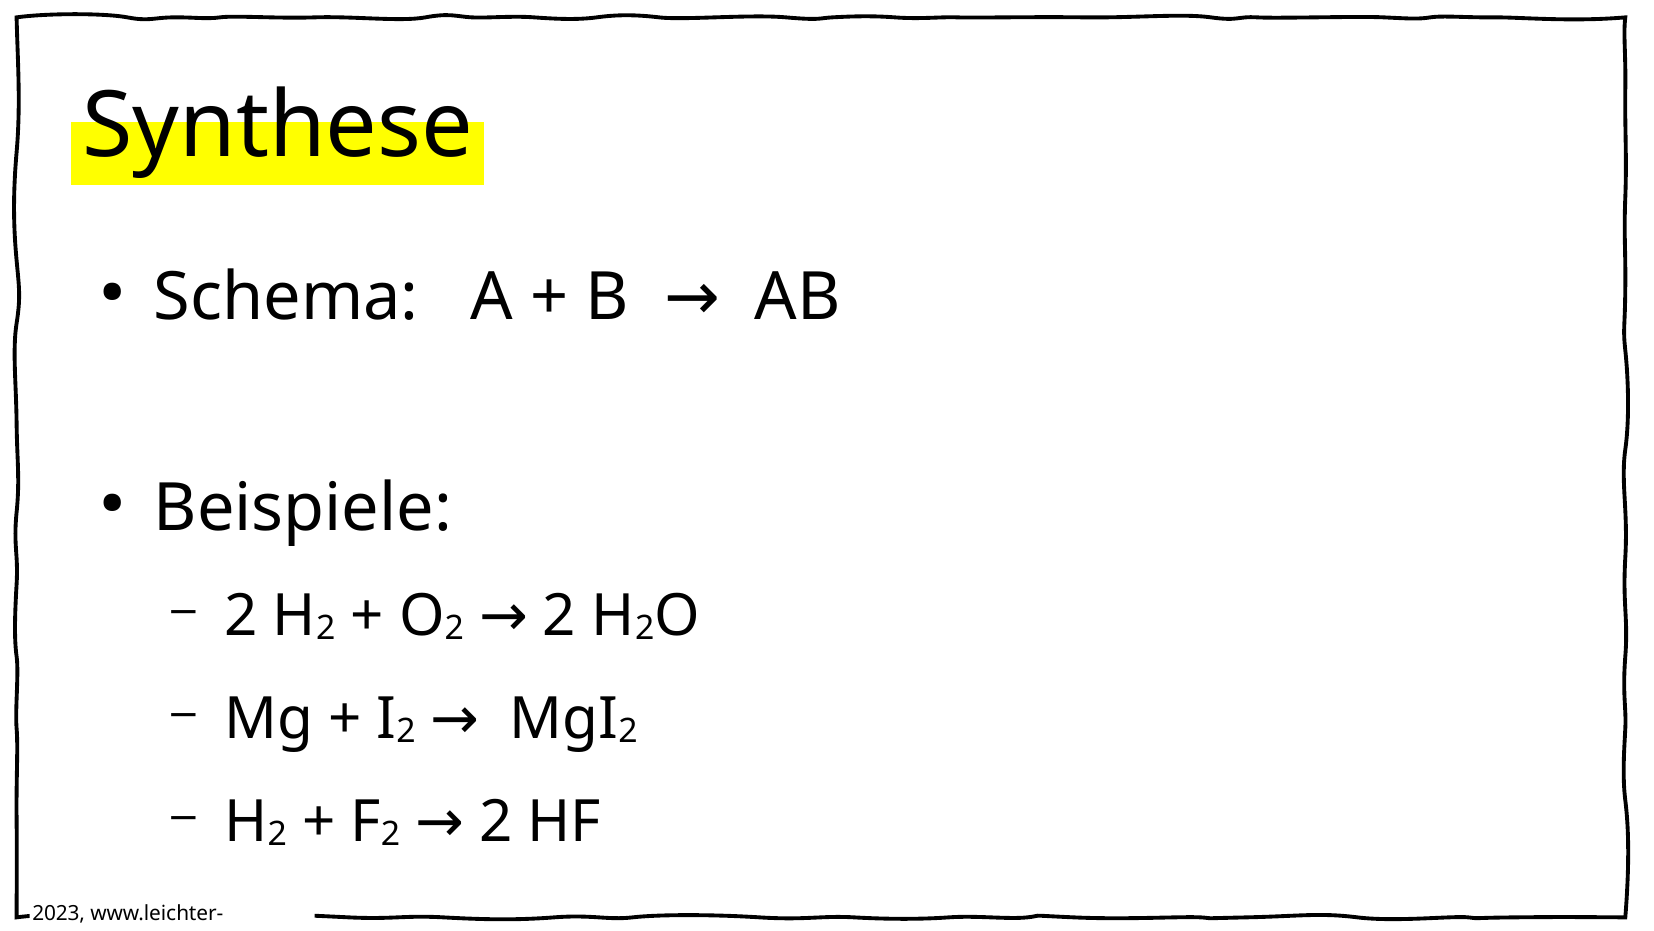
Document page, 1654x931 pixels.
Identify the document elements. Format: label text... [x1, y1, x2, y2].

list Schema: A + B → AB Beispiele: 2 H2 + O2 → 2 H2O Mg + I2 → MgI2 H2 + F2 → 2 HF [82, 248, 1571, 886]
title Synthese [82, 42, 1571, 199]
